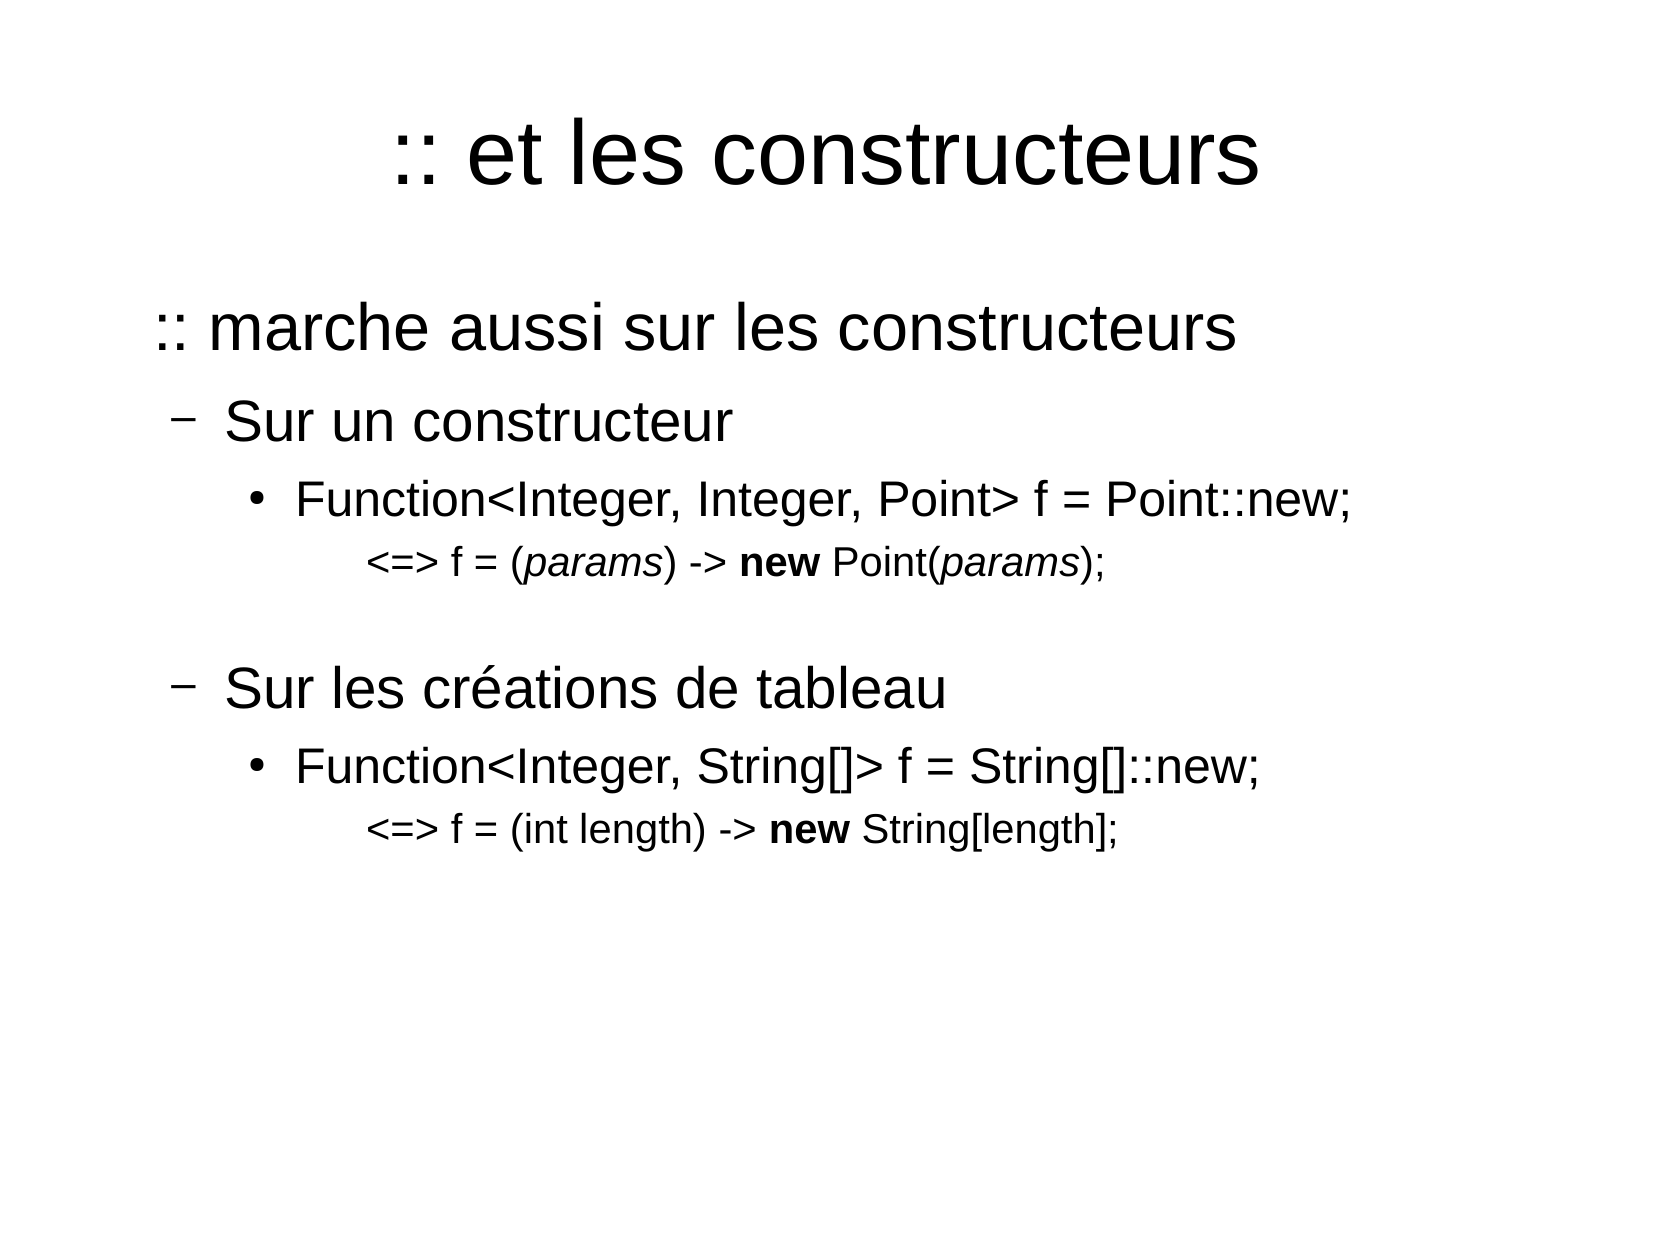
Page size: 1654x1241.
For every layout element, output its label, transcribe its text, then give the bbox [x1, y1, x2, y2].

title :: et les constructeurs [82, 49, 1571, 257]
list :: marche aussi sur les constructeurs Sur un constructeur Function<Integer, Integer, Point> f = Point::new; <=> f = (params) -> new Point(params); Sur les créations de tableau Function<Integer, String[]> f = String[]::new; <=> f = (int length) -> new String[length]; [82, 290, 1571, 1081]
